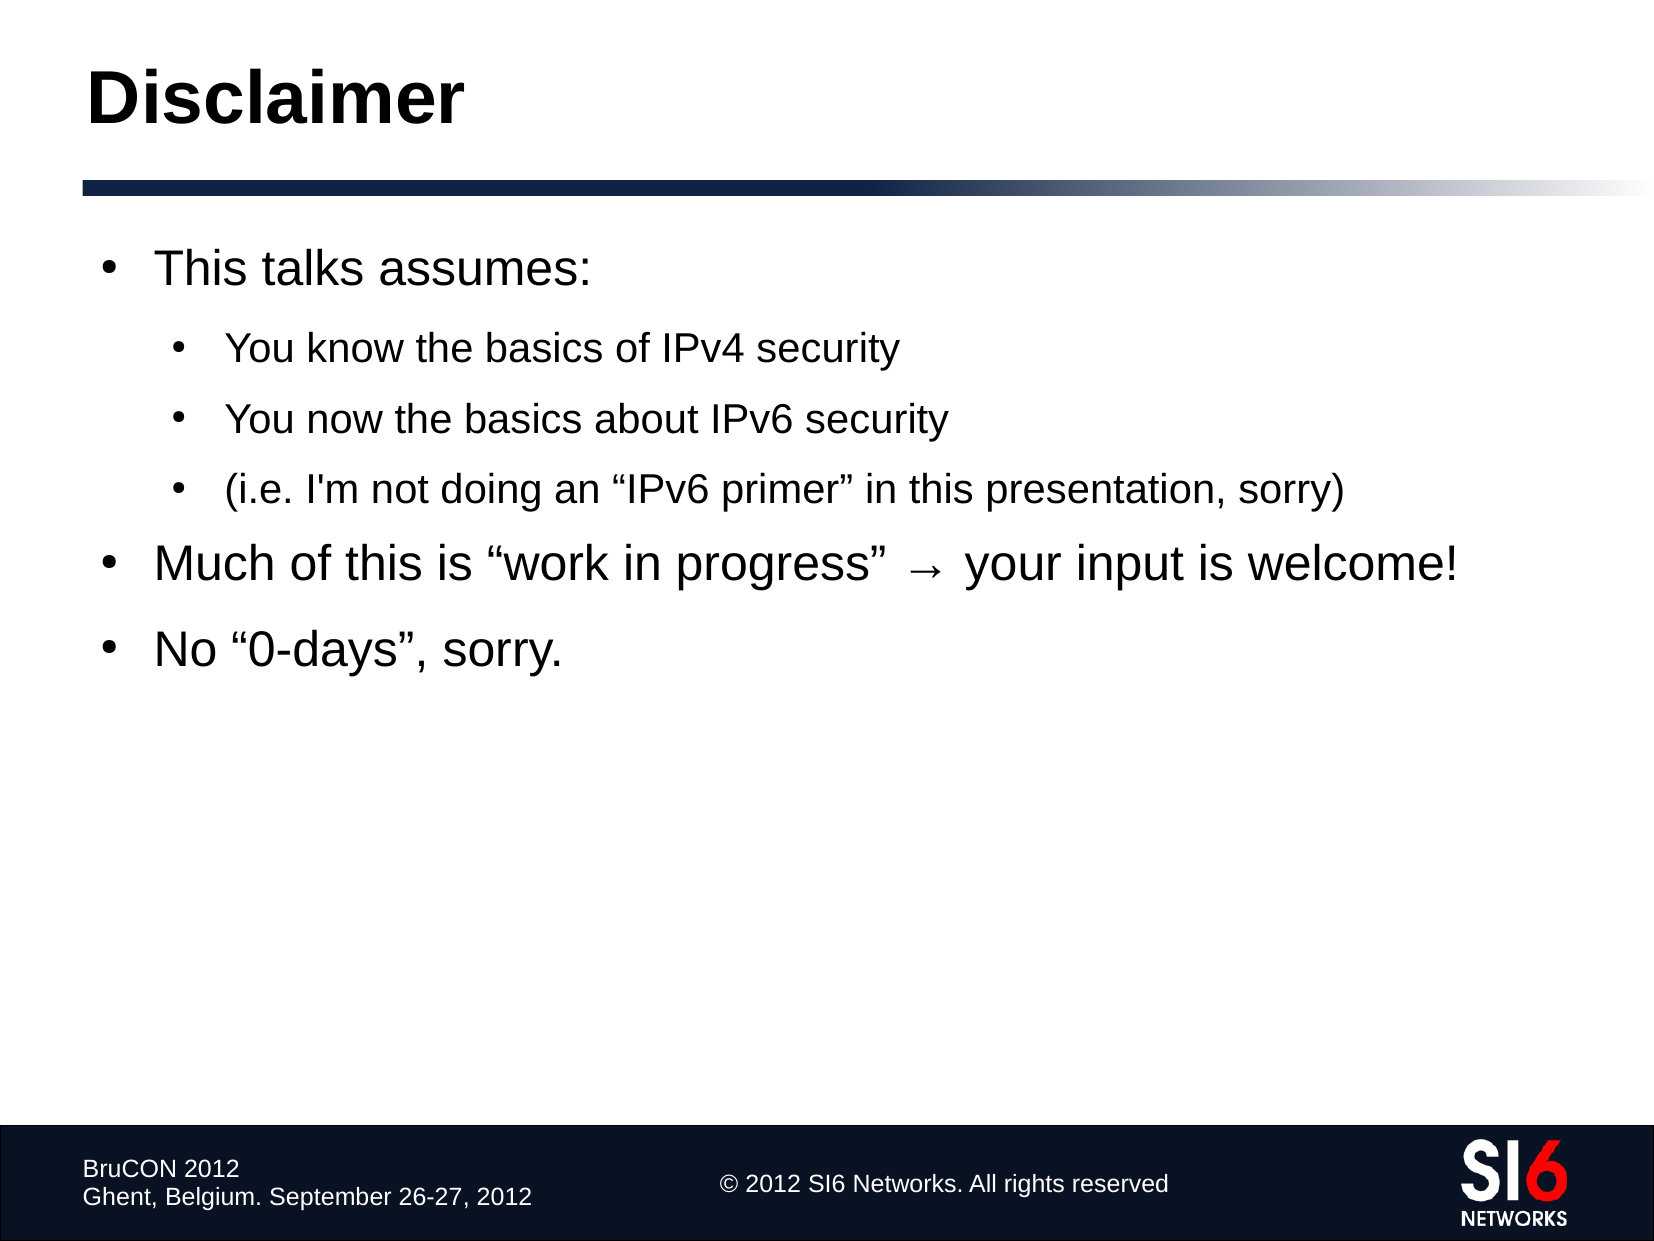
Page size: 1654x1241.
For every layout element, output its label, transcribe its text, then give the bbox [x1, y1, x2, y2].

title Disclaimer [86, 30, 1576, 166]
list This talks assumes: You know the basics of IPv4 security You now the basics about IPv6 security (i.e. I'm not doing an “IPv6 primer” in this presentation, sorry) Much of this is “work in progress” → your input is welcome! No “0-days”, sorry. [82, 240, 1571, 1059]
picture [1461, 1139, 1567, 1226]
